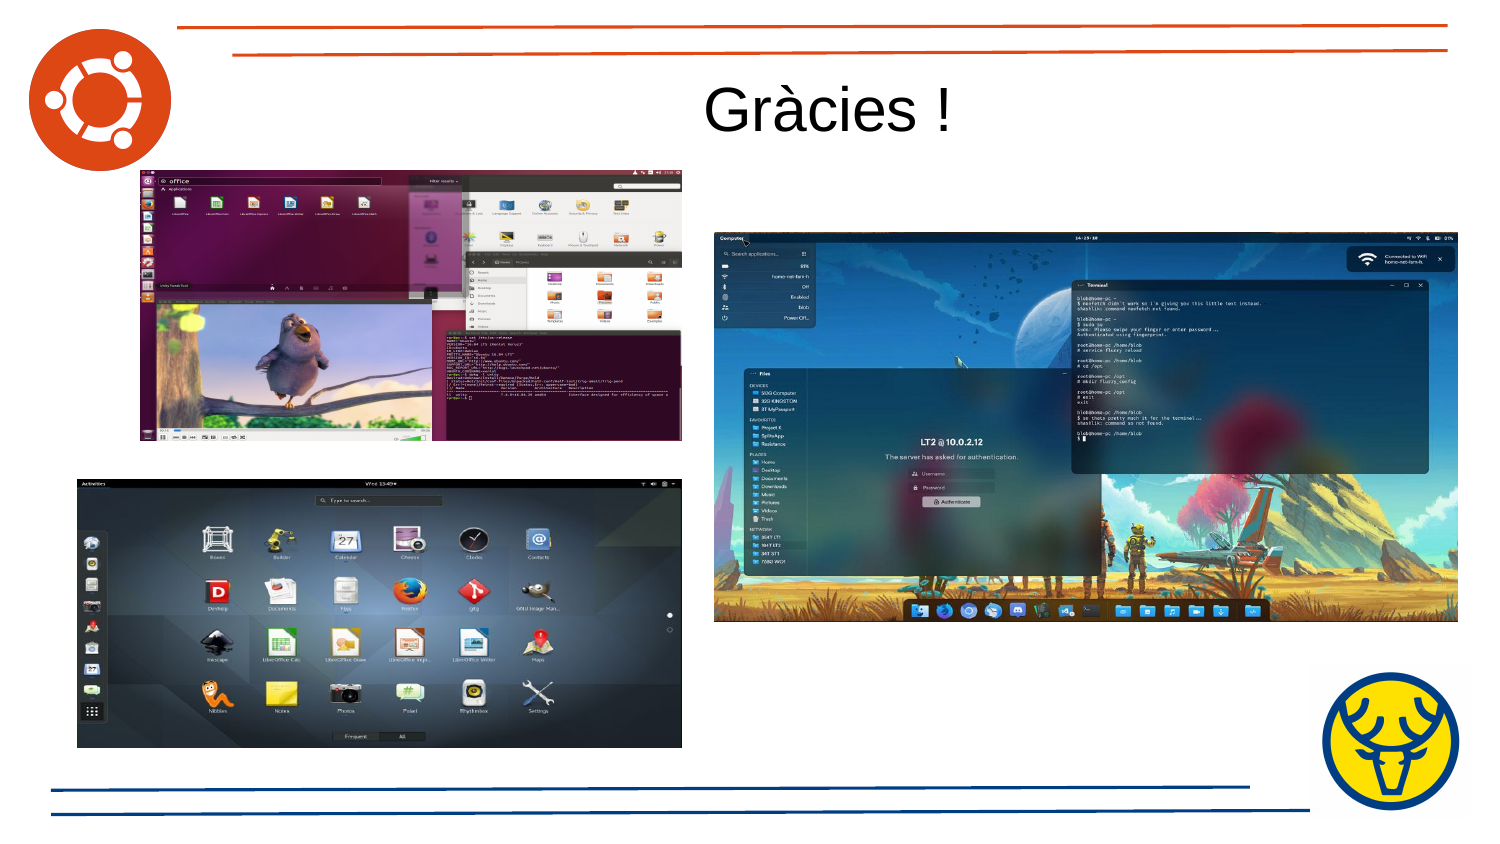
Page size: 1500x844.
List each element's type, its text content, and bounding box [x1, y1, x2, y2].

title Gràcies ! [198, 66, 1458, 159]
picture [714, 232, 1458, 622]
picture [29, 29, 682, 441]
picture [1310, 664, 1471, 818]
picture [77, 479, 682, 748]
